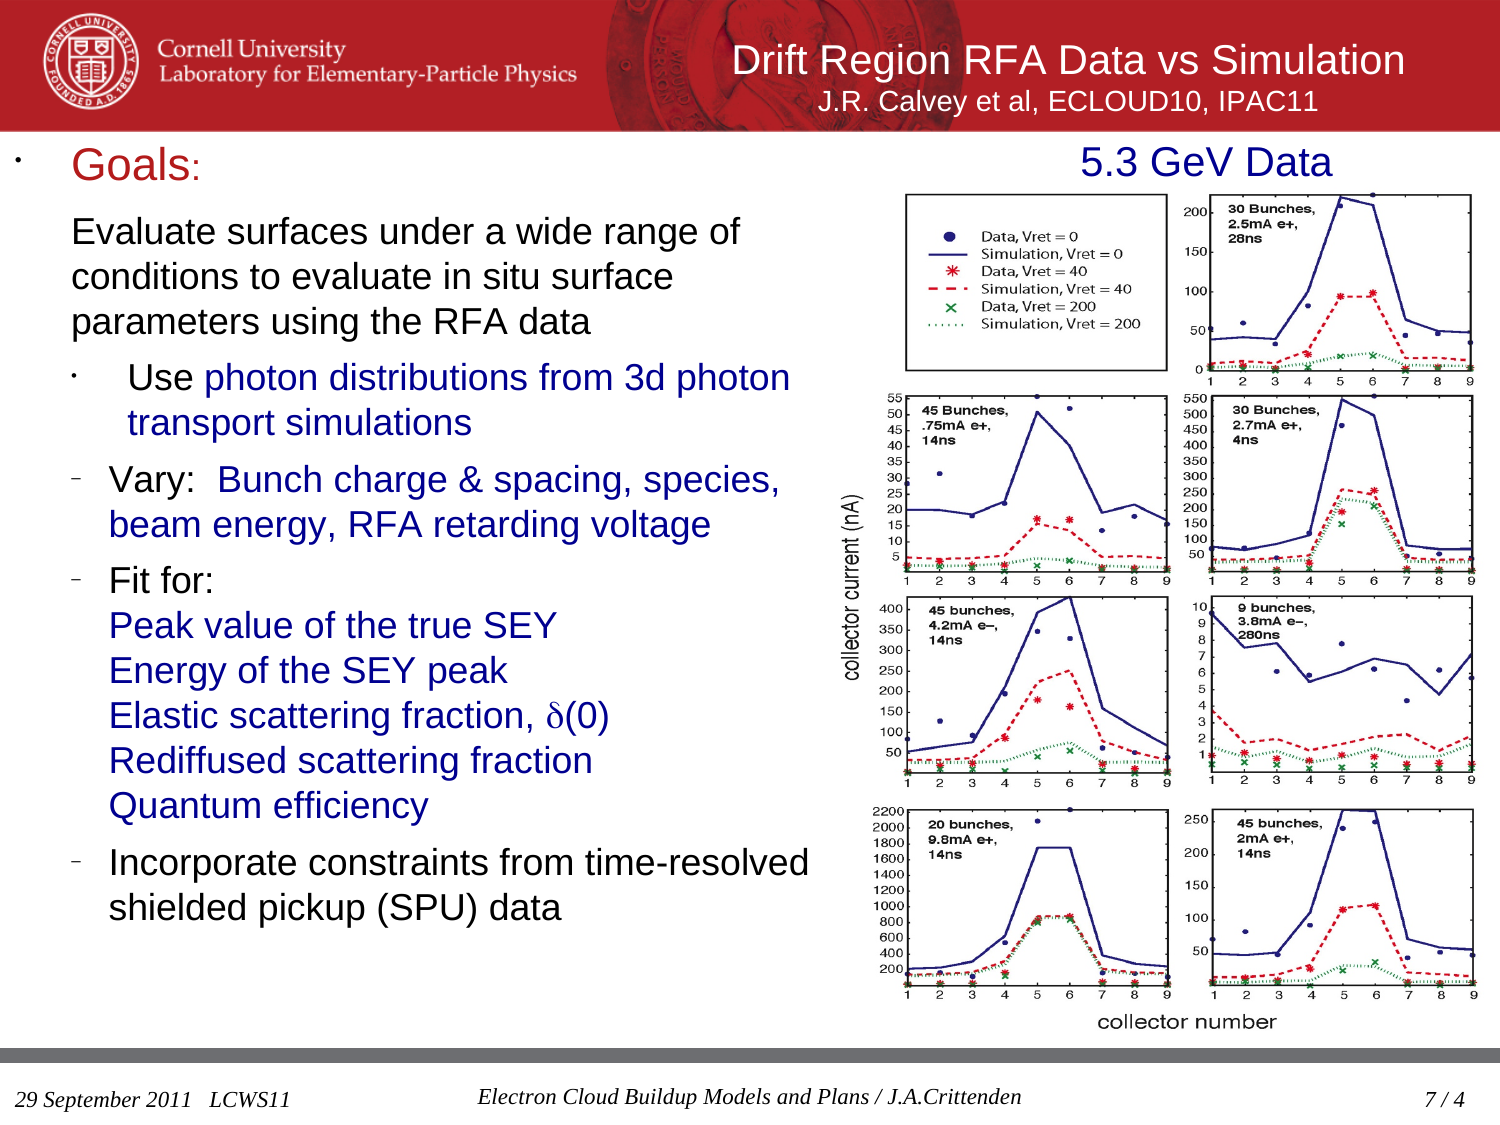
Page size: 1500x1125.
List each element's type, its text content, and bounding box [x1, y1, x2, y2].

picture [825, 187, 1497, 1043]
text_box 5.3 GeV Data [1080, 135, 1334, 186]
picture [0, 0, 637, 127]
title Drift Region RFA Data vs Simulation J.R. Calvey et al, ECLOUD10, IPAC11 [637, 0, 1500, 150]
list Goals: Evaluate surfaces under a wide range of conditions to evaluate in situ surface parameters using the RFA data Use photon distributions from 3d photon transport simulations Vary: Bunch charge & spacing, species, beam energy, RFA retarding voltage Fit for: Peak value of the true SEY Energy of the SEY peak Elastic scattering fraction, d(0) Rediffused scattering fraction Quantum efficiency Incorporate constraints from time-resolved shielded pickup (SPU) data [0, 127, 850, 1125]
